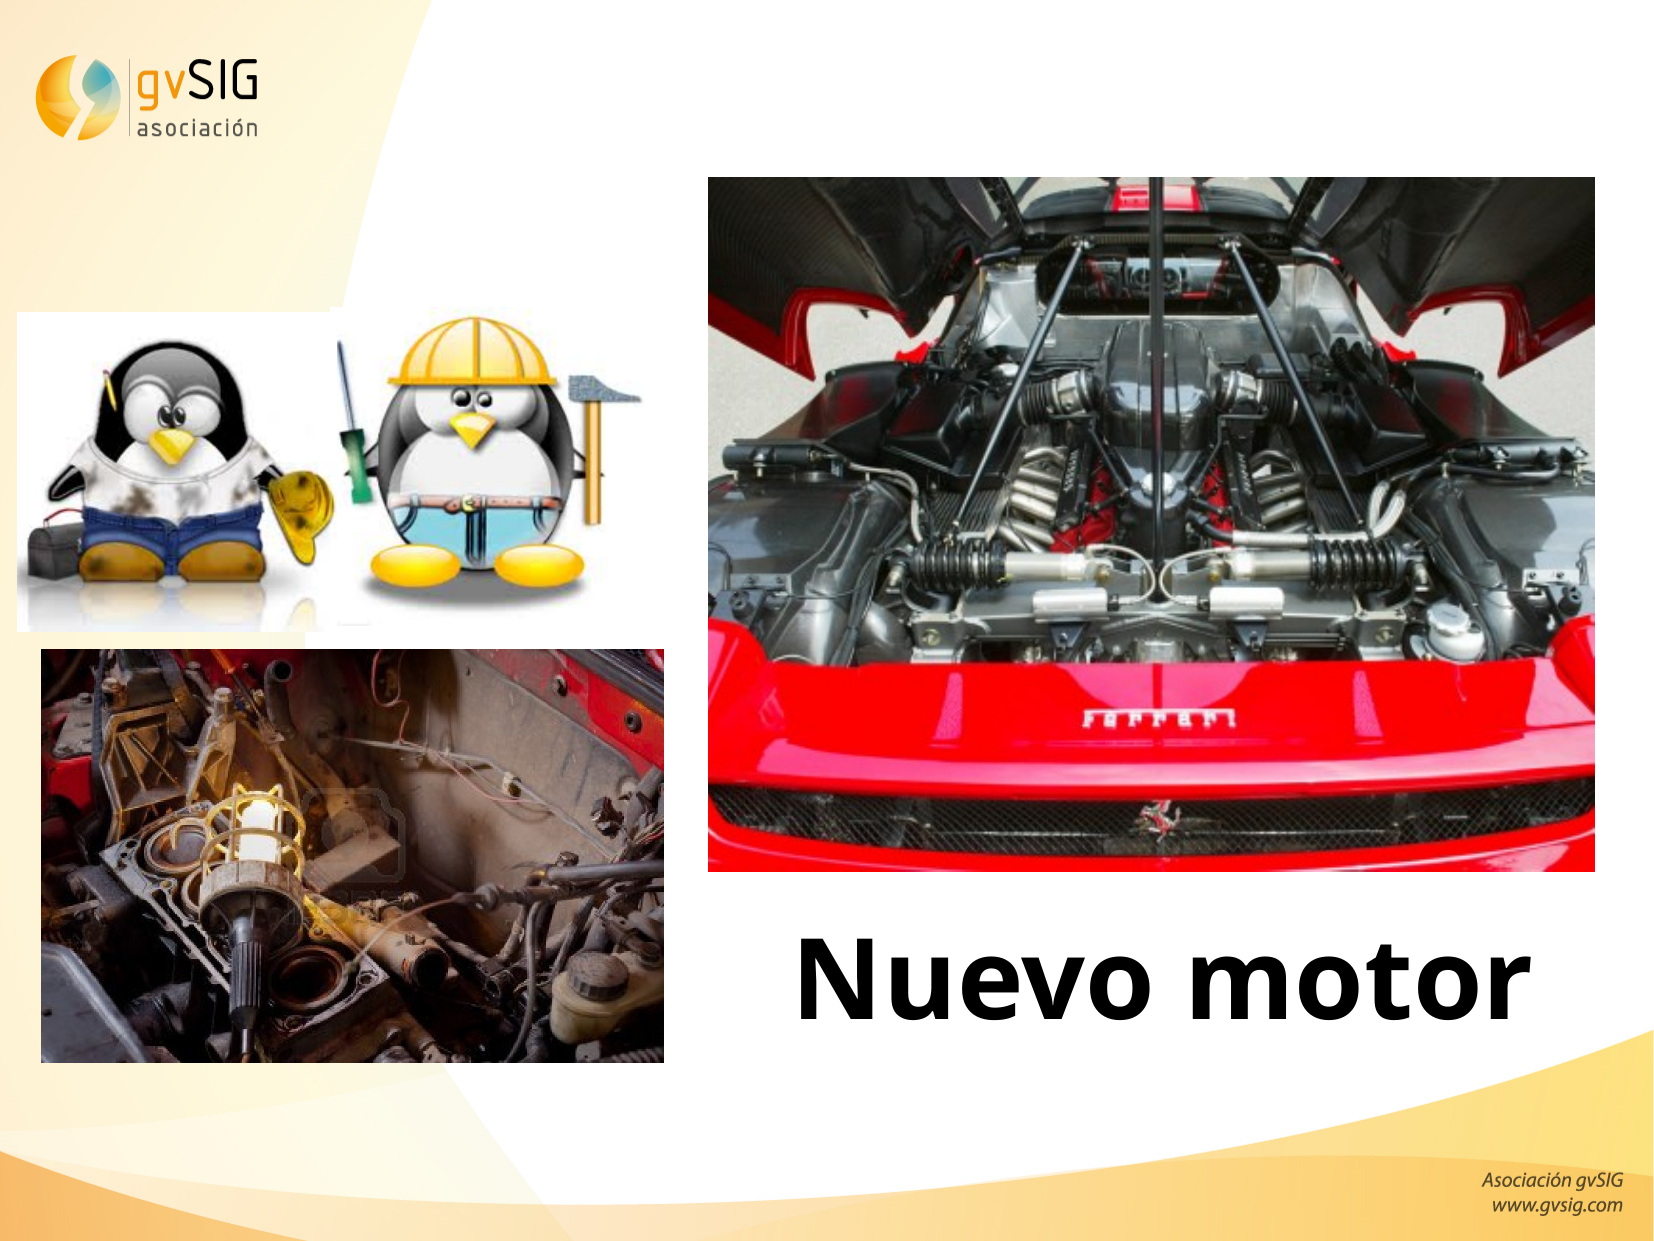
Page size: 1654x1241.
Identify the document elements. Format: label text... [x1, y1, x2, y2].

picture [0, 0, 1654, 1241]
title Nuevo motor [719, 845, 1636, 1106]
